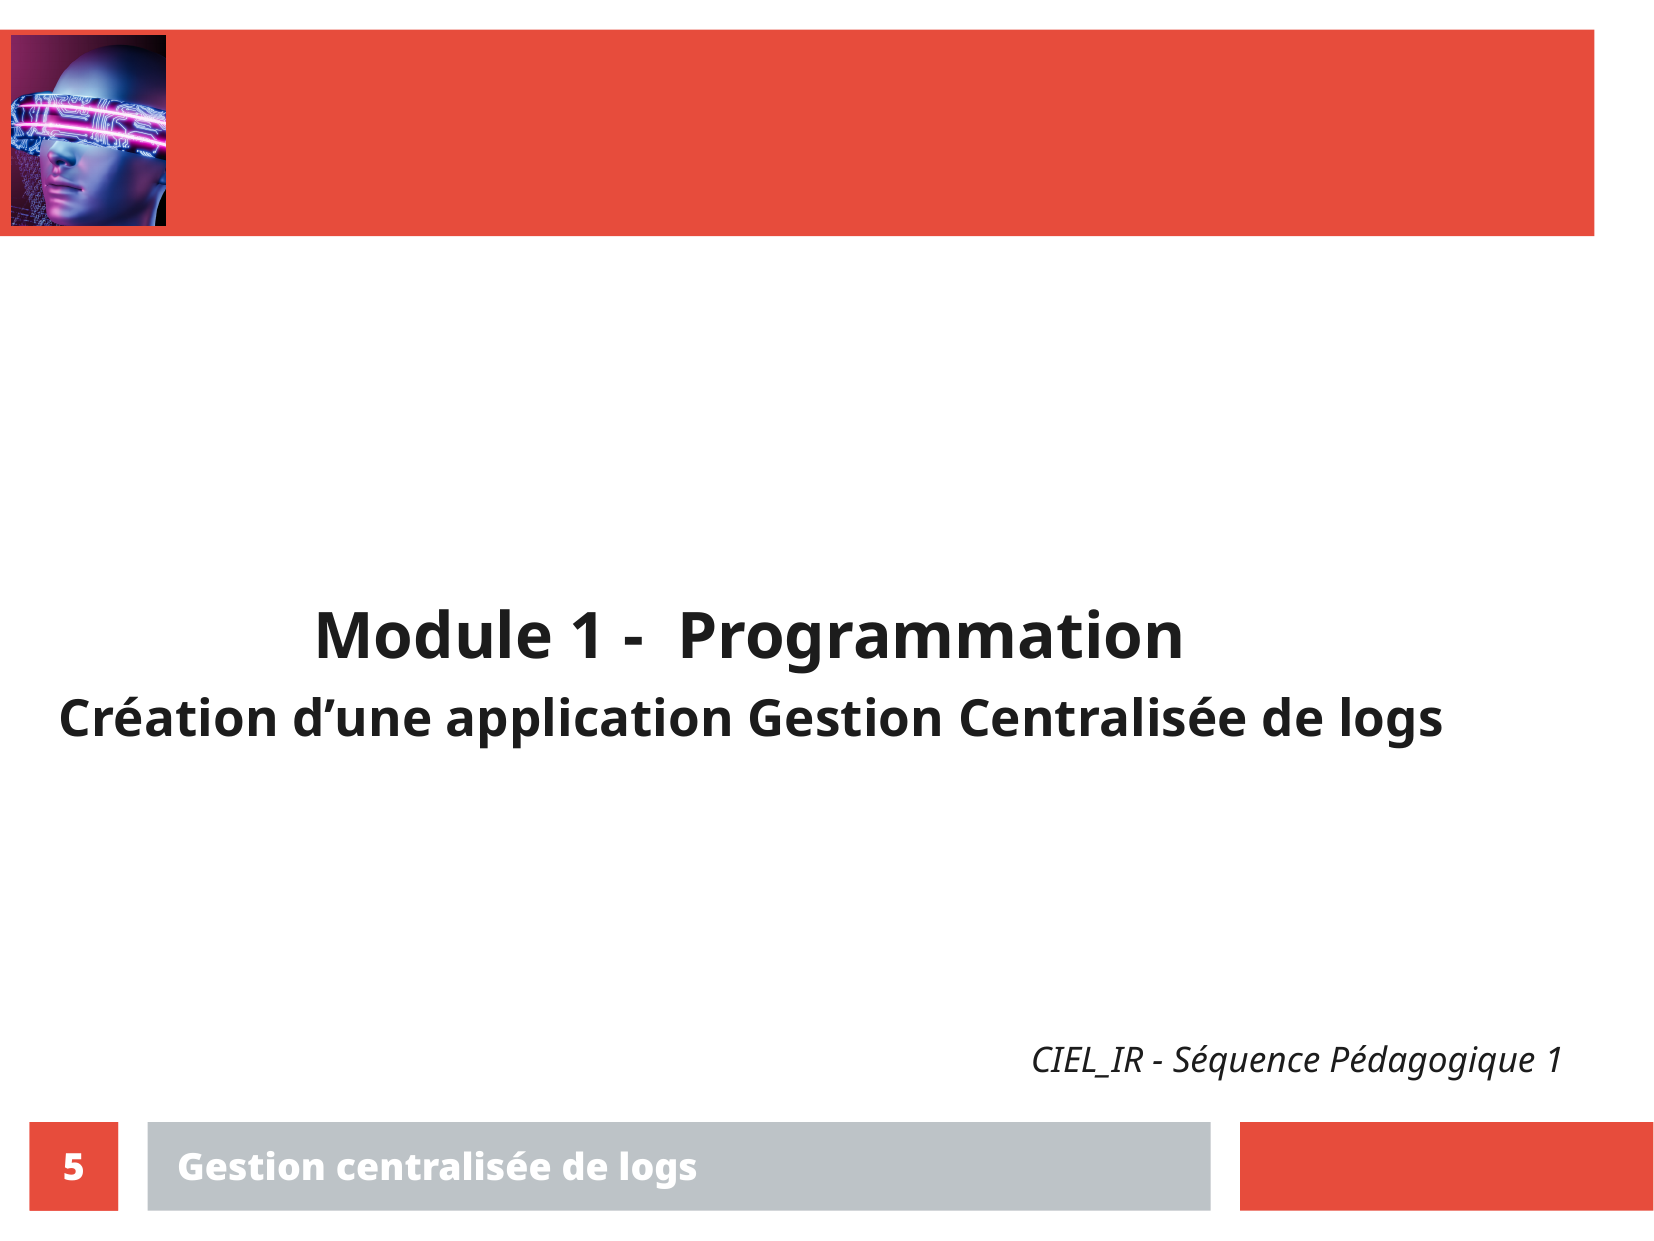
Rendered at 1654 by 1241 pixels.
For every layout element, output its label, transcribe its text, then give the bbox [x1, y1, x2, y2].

list Module 1 - Programmation Création d’une application Gestion Centralisée de logs CIEL_IR - Séquence Pédagogique 1 [59, 324, 1565, 1093]
picture [11, 35, 166, 226]
